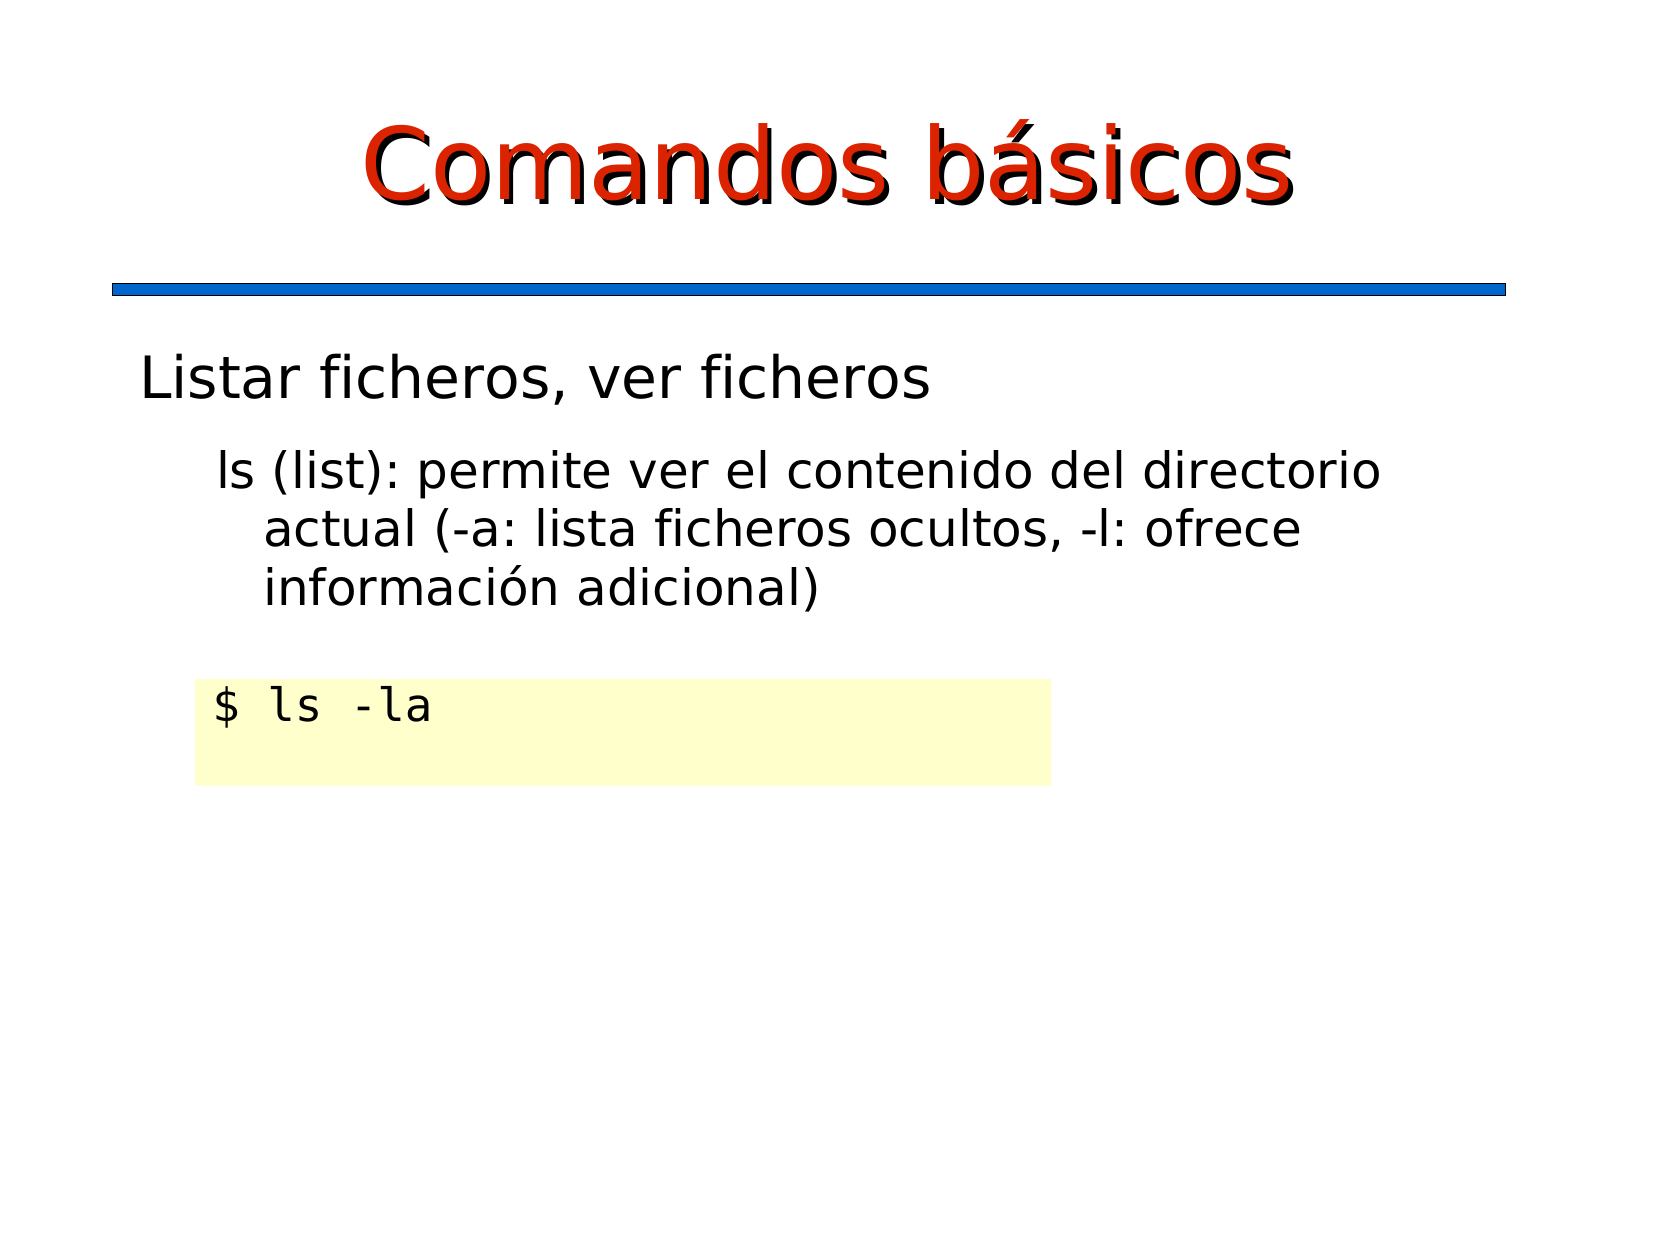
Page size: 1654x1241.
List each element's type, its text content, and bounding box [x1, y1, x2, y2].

list Listar ficheros, ver ficheros ls (list): permite ver el contenido del directorio actual (-a: lista ficheros ocultos, -l: ofrece información adicional) [121, 344, 1534, 1127]
text_box $ ls -la [194, 679, 1052, 786]
title Comandos básicos [121, 61, 1534, 269]
